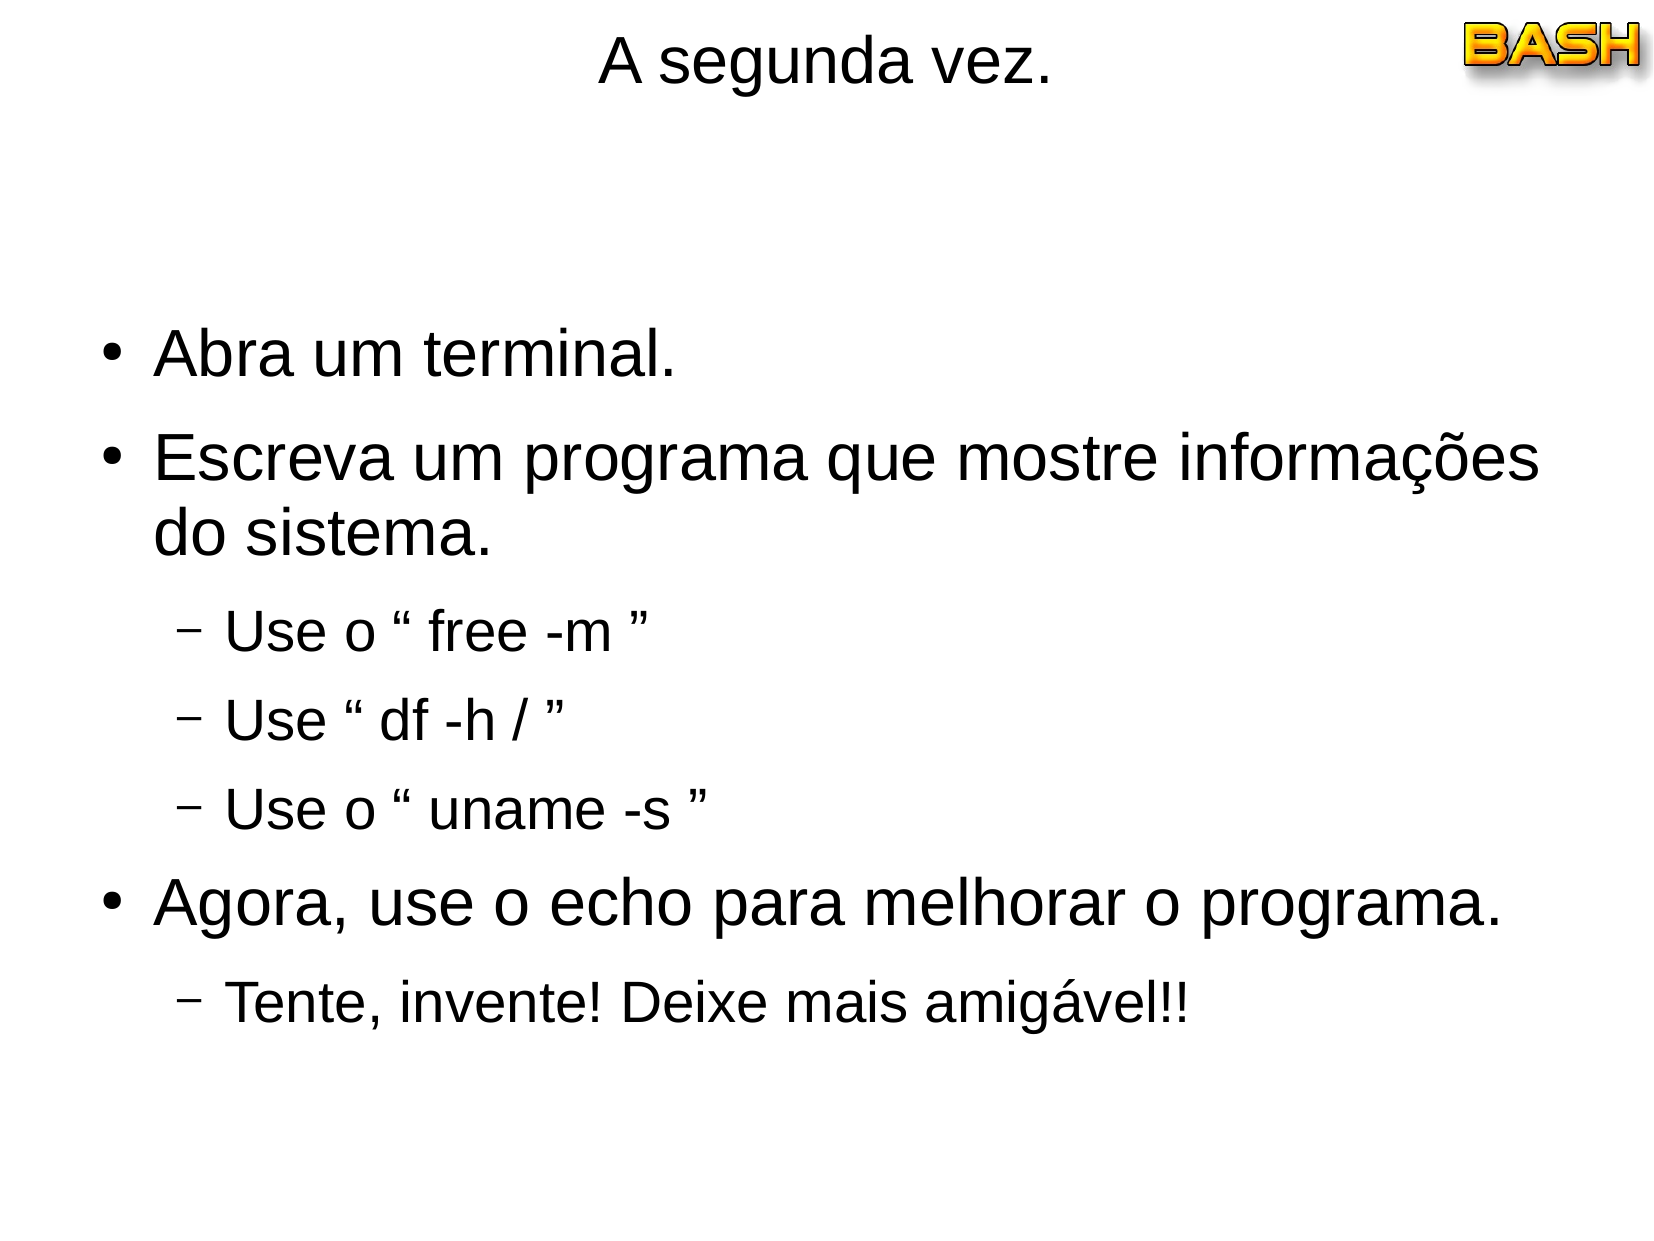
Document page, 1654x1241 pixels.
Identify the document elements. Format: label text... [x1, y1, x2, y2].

title A segunda vez. [82, 22, 1571, 98]
list Abra um terminal. Escreva um programa que mostre informações do sistema. Use o “ free -m ” Use “ df -h / ” Use o “ uname -s ” Agora, use o echo para melhorar o programa. Tente, invente! Deixe mais amigável!! [82, 315, 1571, 1035]
picture [1450, 0, 1654, 96]
